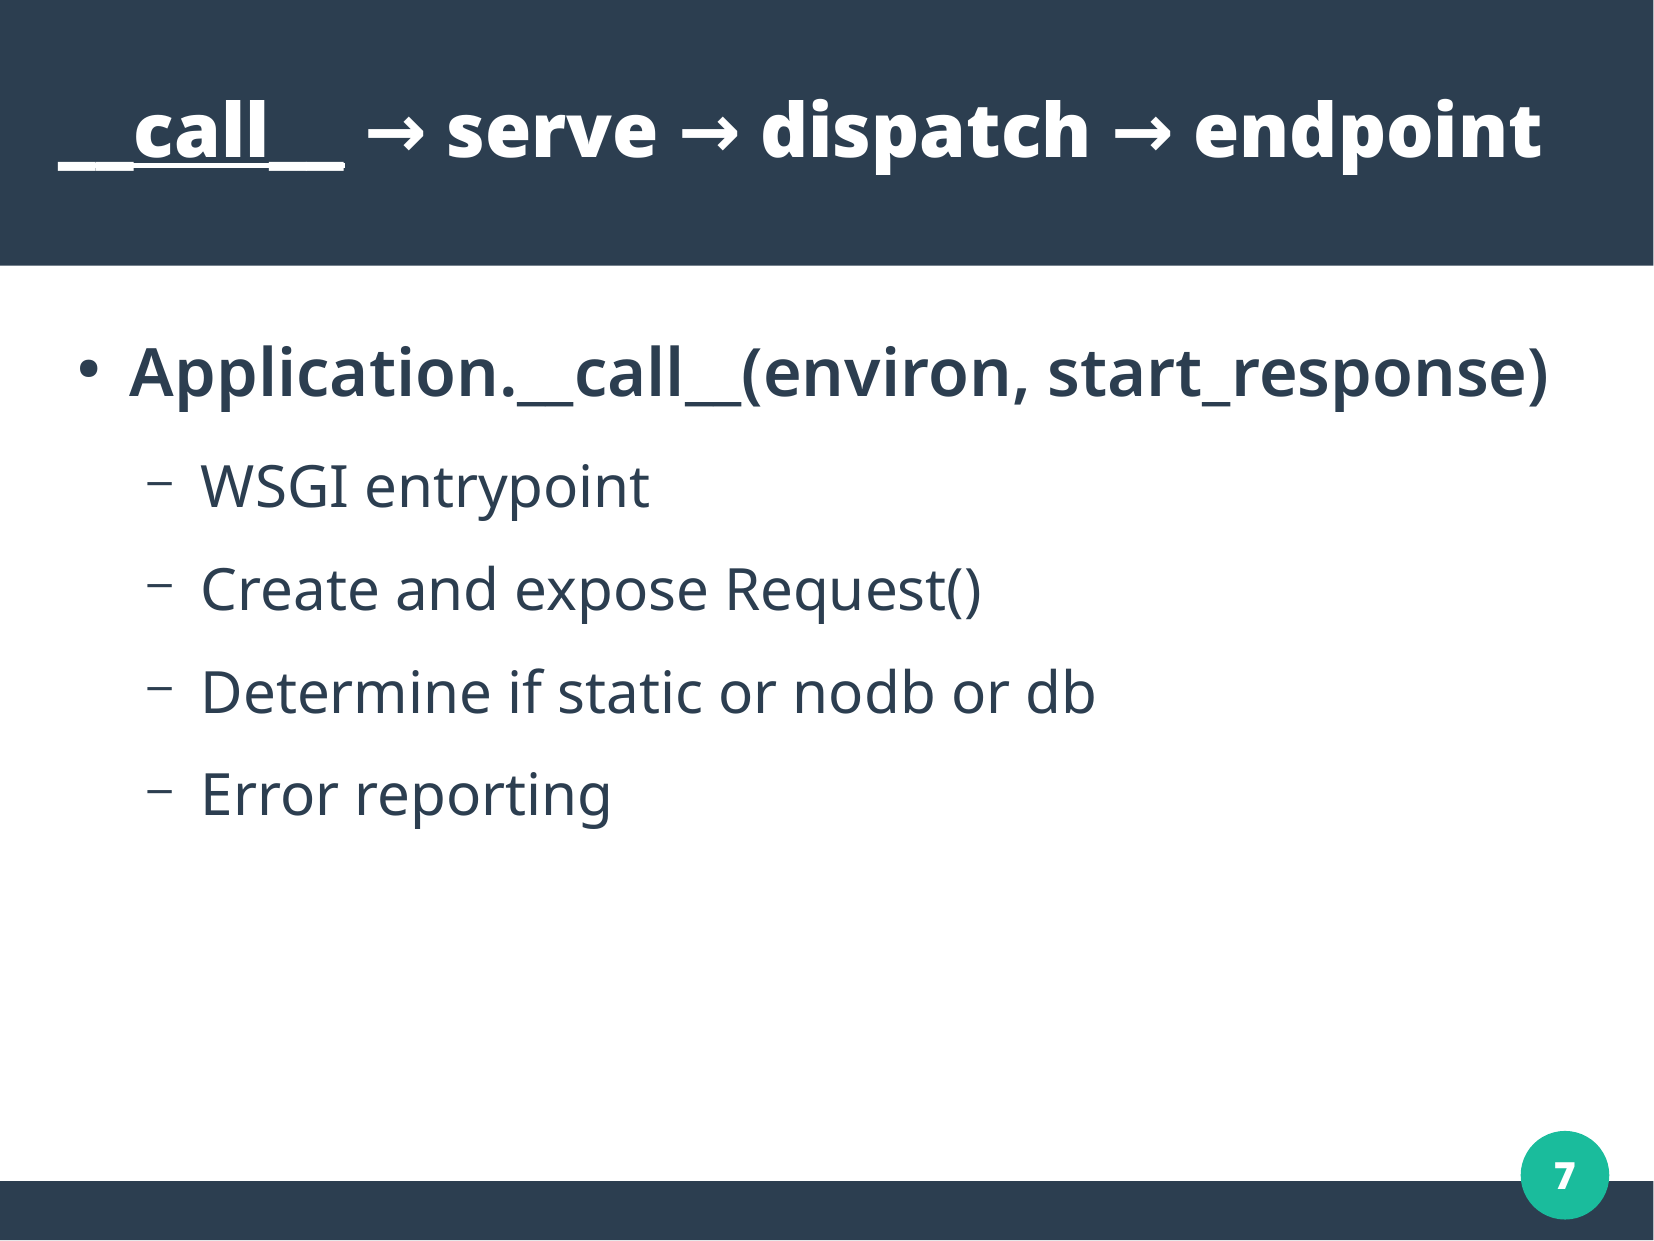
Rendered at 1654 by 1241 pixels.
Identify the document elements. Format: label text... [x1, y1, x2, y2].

list Application.__call__(environ, start_response) WSGI entrypoint Create and expose Request() Determine if static or nodb or db Error reporting [59, 324, 1595, 1152]
title __call__ → serve → dispatch → endpoint [59, 49, 1595, 207]
